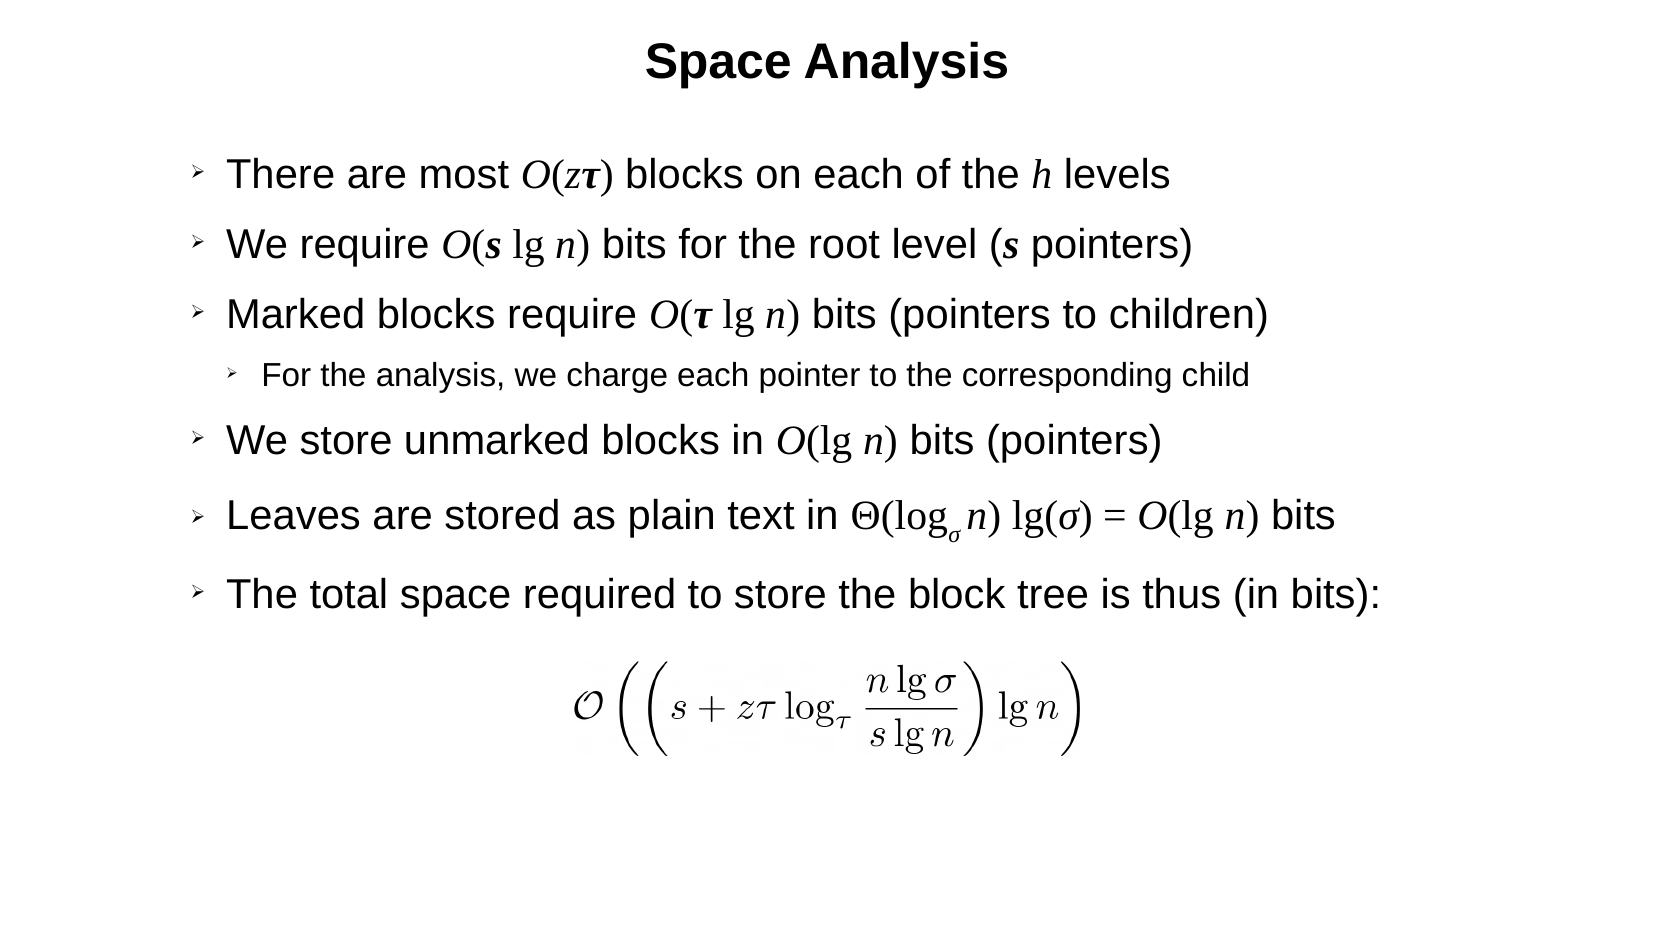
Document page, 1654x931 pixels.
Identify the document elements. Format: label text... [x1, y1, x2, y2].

text_box Space Analysis [629, 0, 1025, 119]
picture [574, 661, 1080, 756]
text_box There are most O(zτ) blocks on each of the h levels We require O(s lg n) bits for the root level (s pointers) Marked blocks require O(τ lg n) bits (pointers to children) For the analysis, we charge each pointer to the corresponding child We store unmarked blocks in O(lg n) bits (pointers) Leaves are stored as plain text in Θ(logσ n) lg(σ) = O(lg n) bits The total space required to store the block tree is thus (in bits): [175, 119, 1478, 626]
